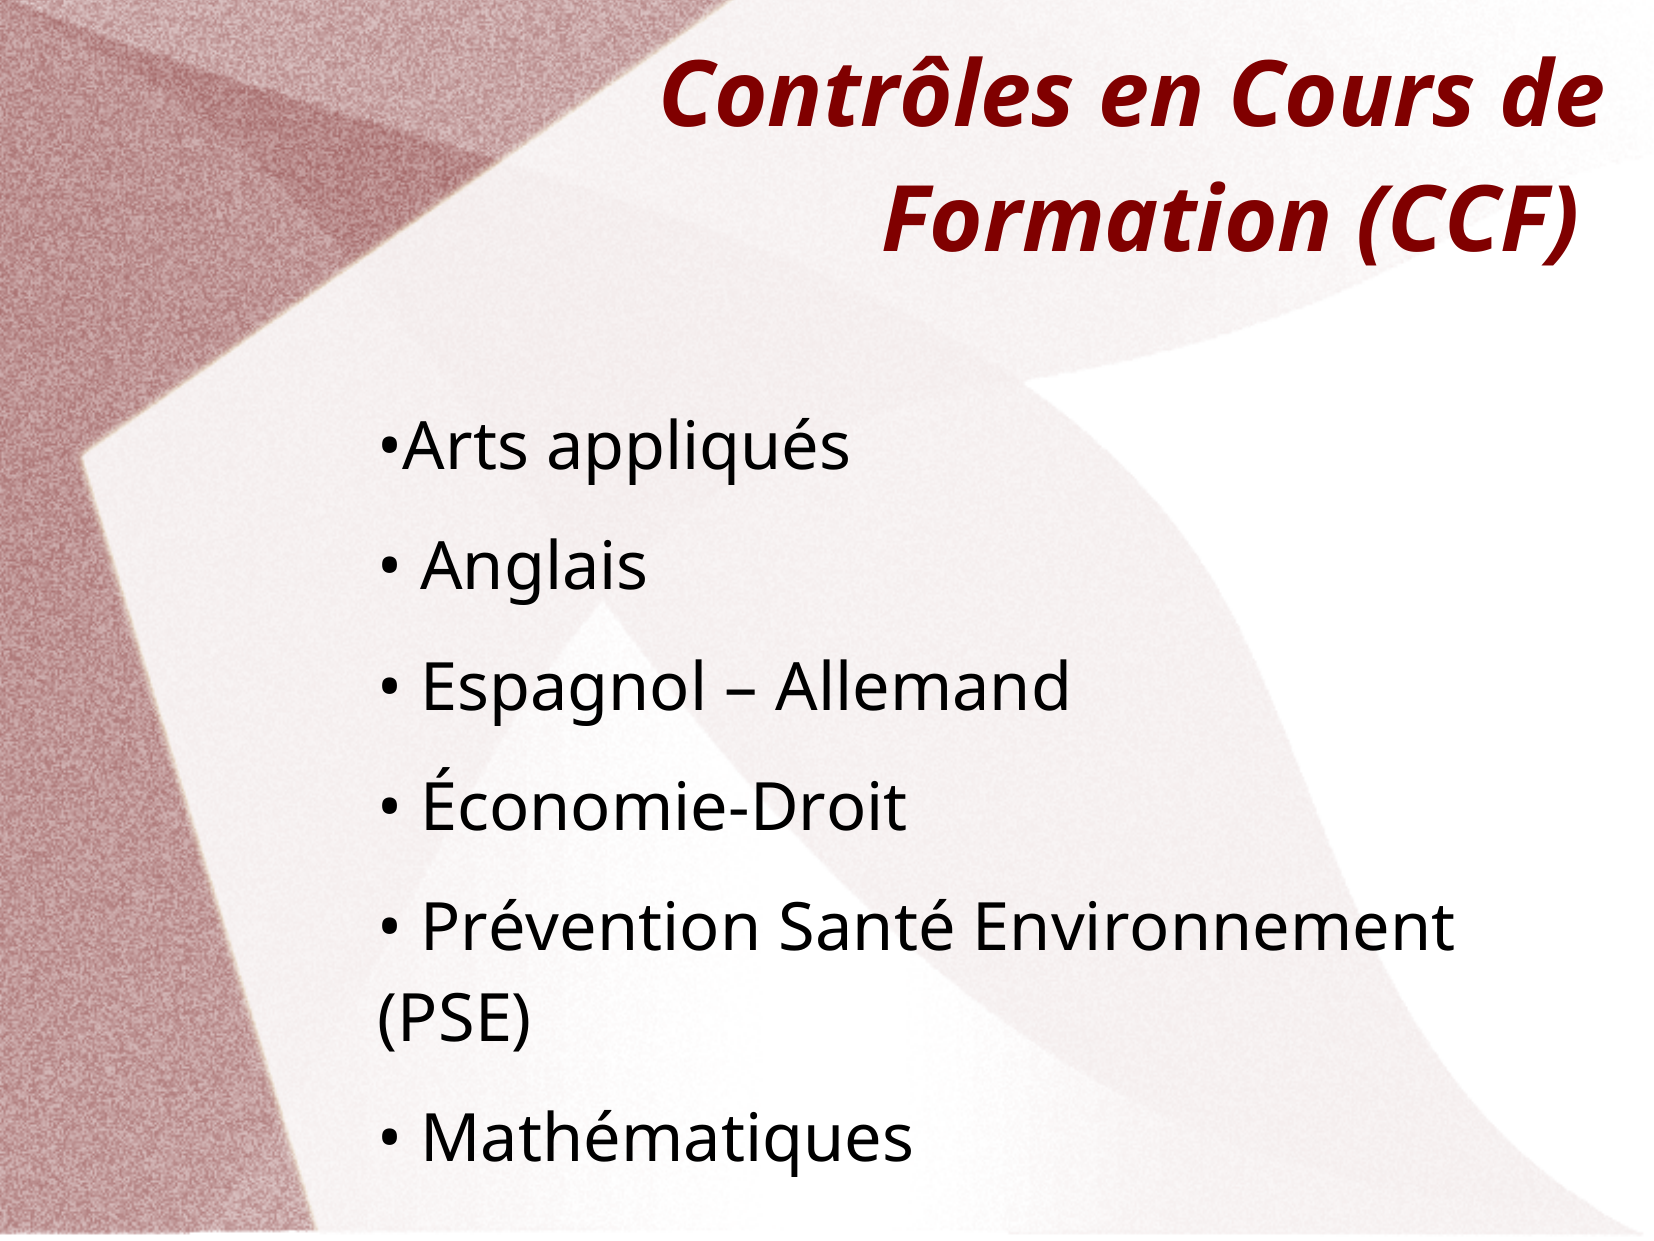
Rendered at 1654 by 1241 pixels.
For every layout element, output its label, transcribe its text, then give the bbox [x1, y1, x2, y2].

picture [0, 0, 1654, 1241]
list •Arts appliqués • Anglais • Espagnol – Allemand • Économie-Droit • Prévention Santé Environnement (PSE) • Mathématiques [307, 398, 1583, 1217]
title Contrôles en Cours de Formation (CCF) [596, 42, 1607, 264]
